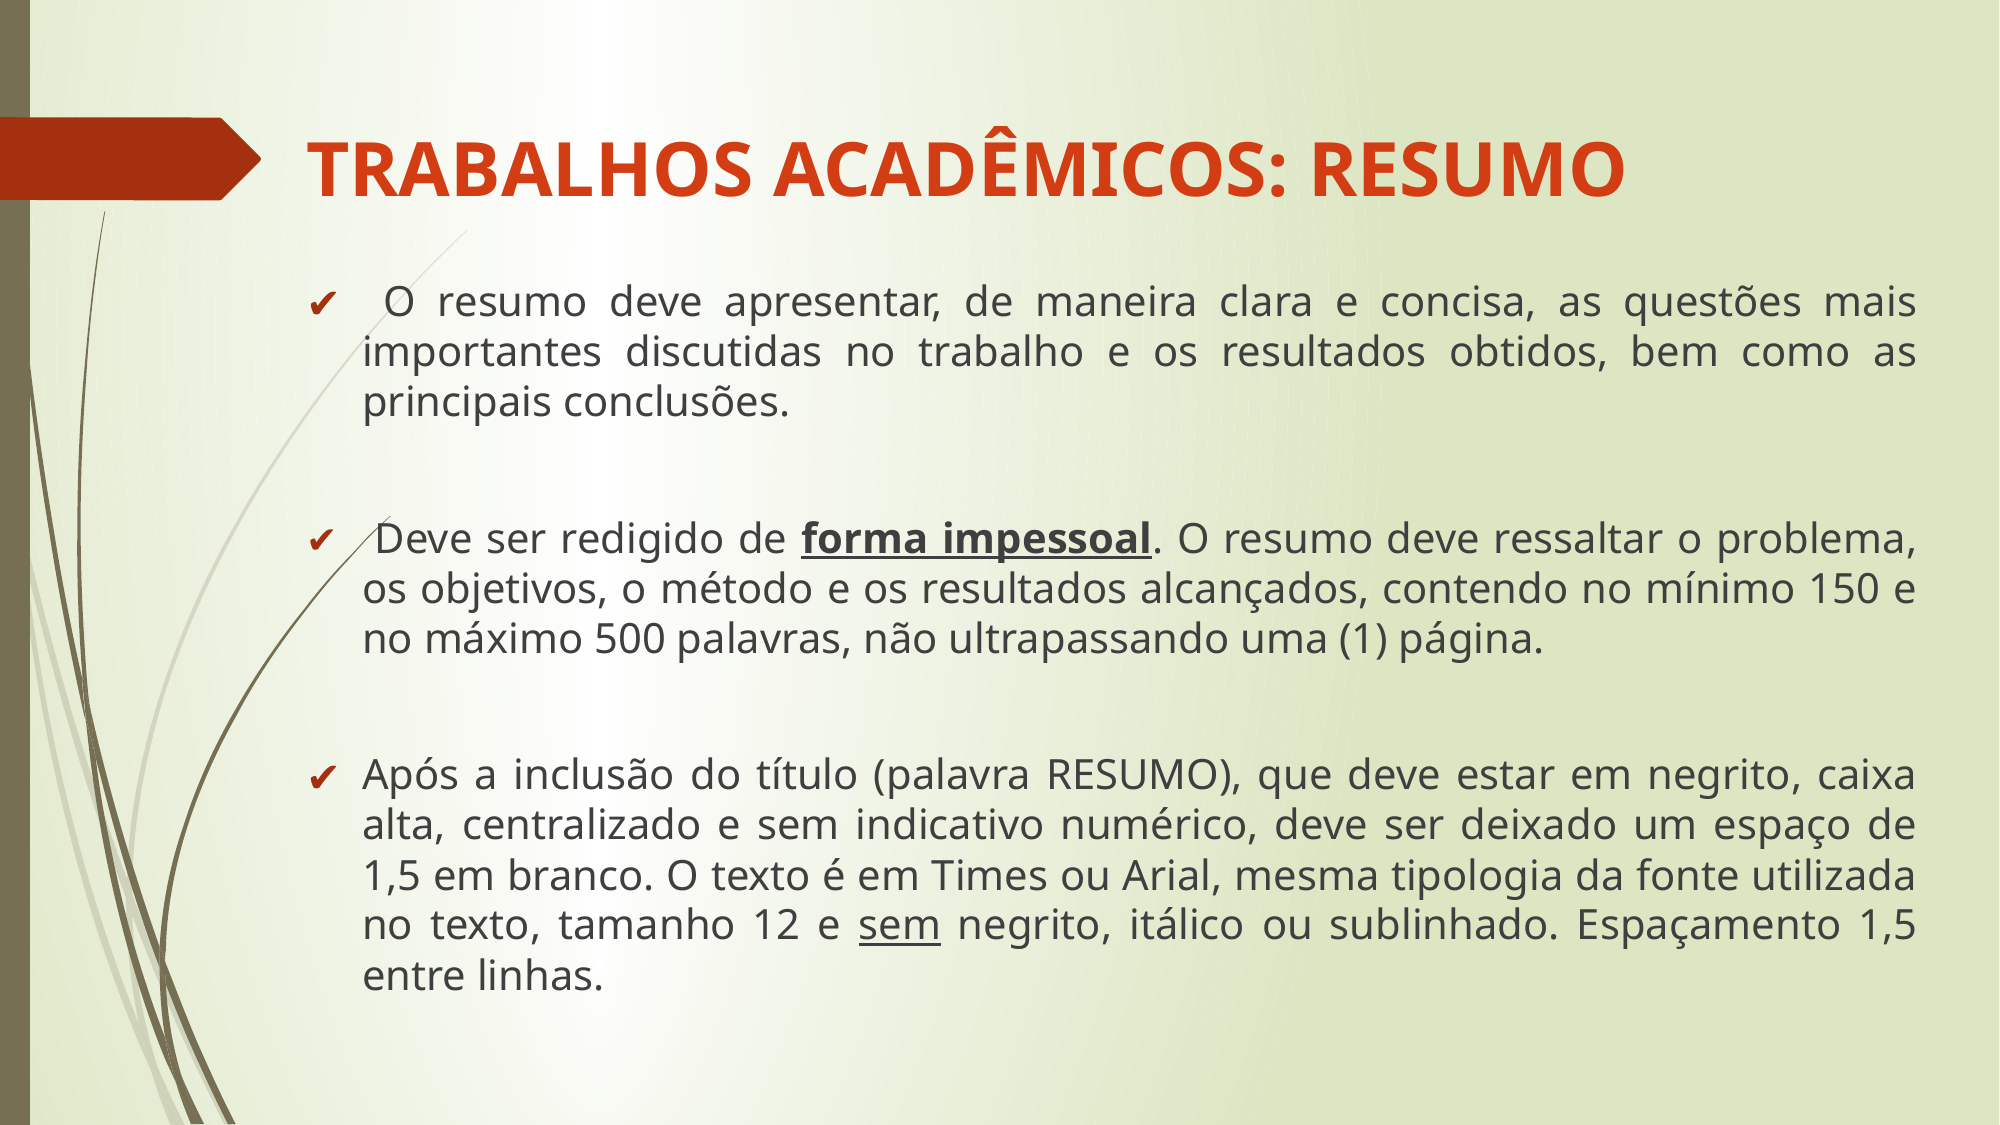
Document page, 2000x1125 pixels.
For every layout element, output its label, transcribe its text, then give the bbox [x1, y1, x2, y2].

title TRABALHOS ACADÊMICOS: RESUMO [291, 113, 1753, 232]
list O resumo deve apresentar, de maneira clara e concisa, as questões mais importantes discutidas no trabalho e os resultados obtidos, bem como as principais conclusões. Deve ser redigido de forma impessoal. O resumo deve ressaltar o problema, os objetivos, o método e os resultados alcançados, contendo no mínimo 150 e no máximo 500 palavras, não ultrapassando uma (1) página. Após a inclusão do título (palavra RESUMO), que deve estar em negrito, caixa alta, centralizado e sem indicativo numérico, deve ser deixado um espaço de 1,5 em branco. O texto é em Times ou Arial, mesma tipologia da fonte utilizada no texto, tamanho 12 e sem negrito, itálico ou sublinhado. Espaçamento 1,5 entre linhas. [291, 267, 1933, 1024]
